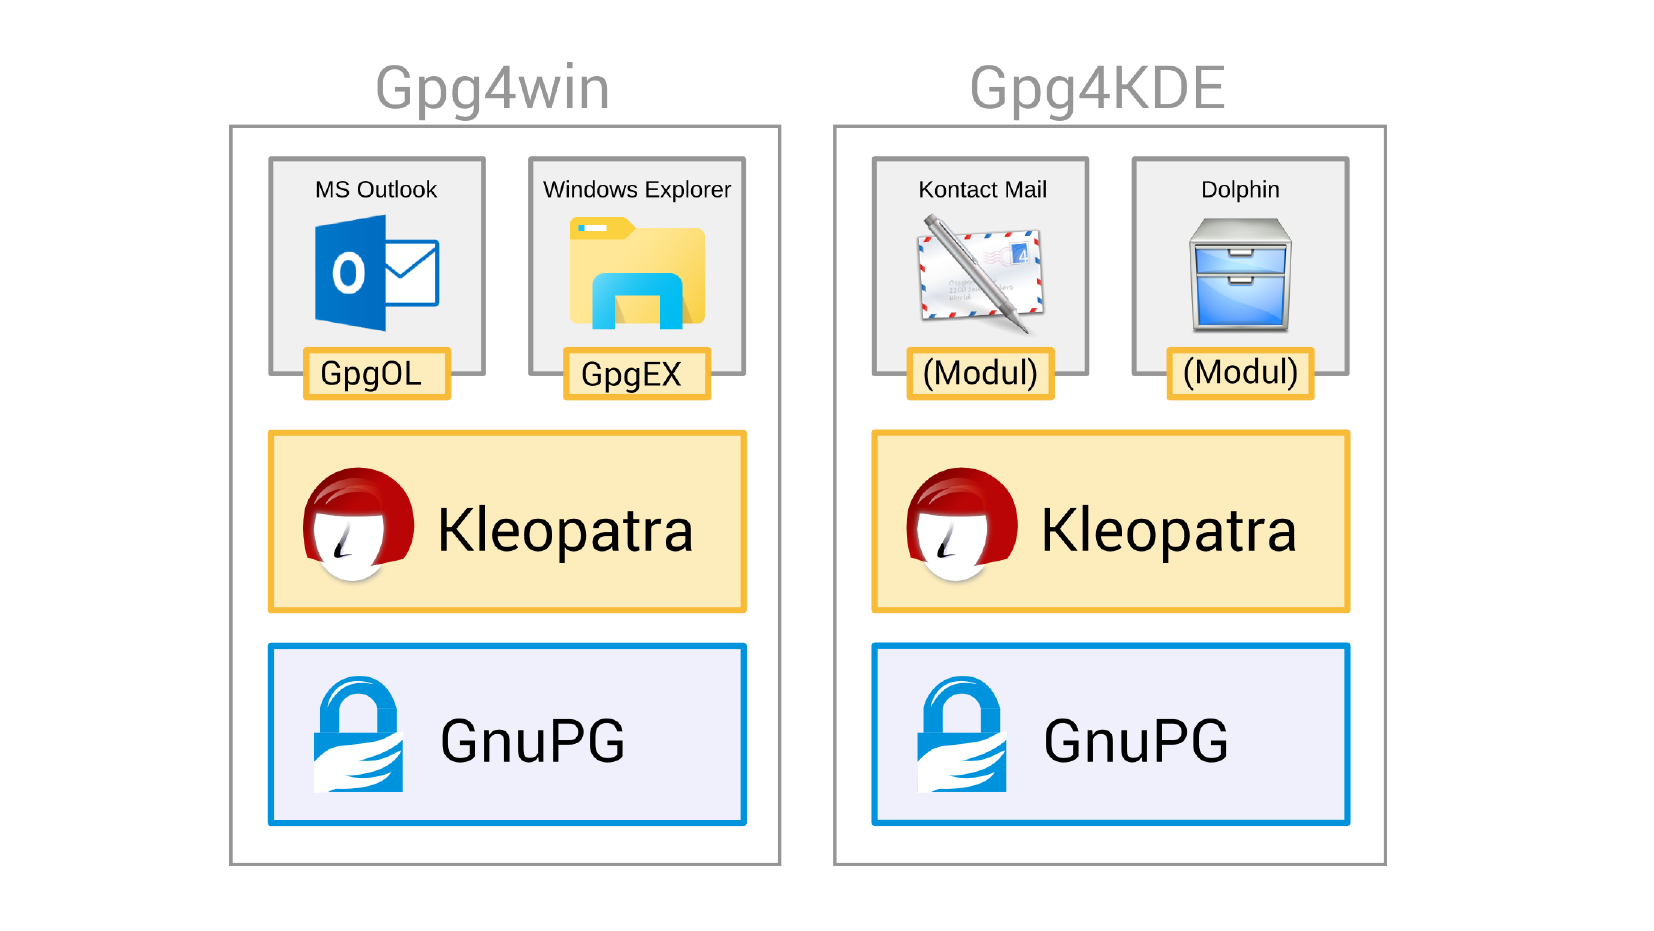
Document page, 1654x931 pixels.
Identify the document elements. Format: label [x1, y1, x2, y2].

picture [229, 62, 1387, 866]
